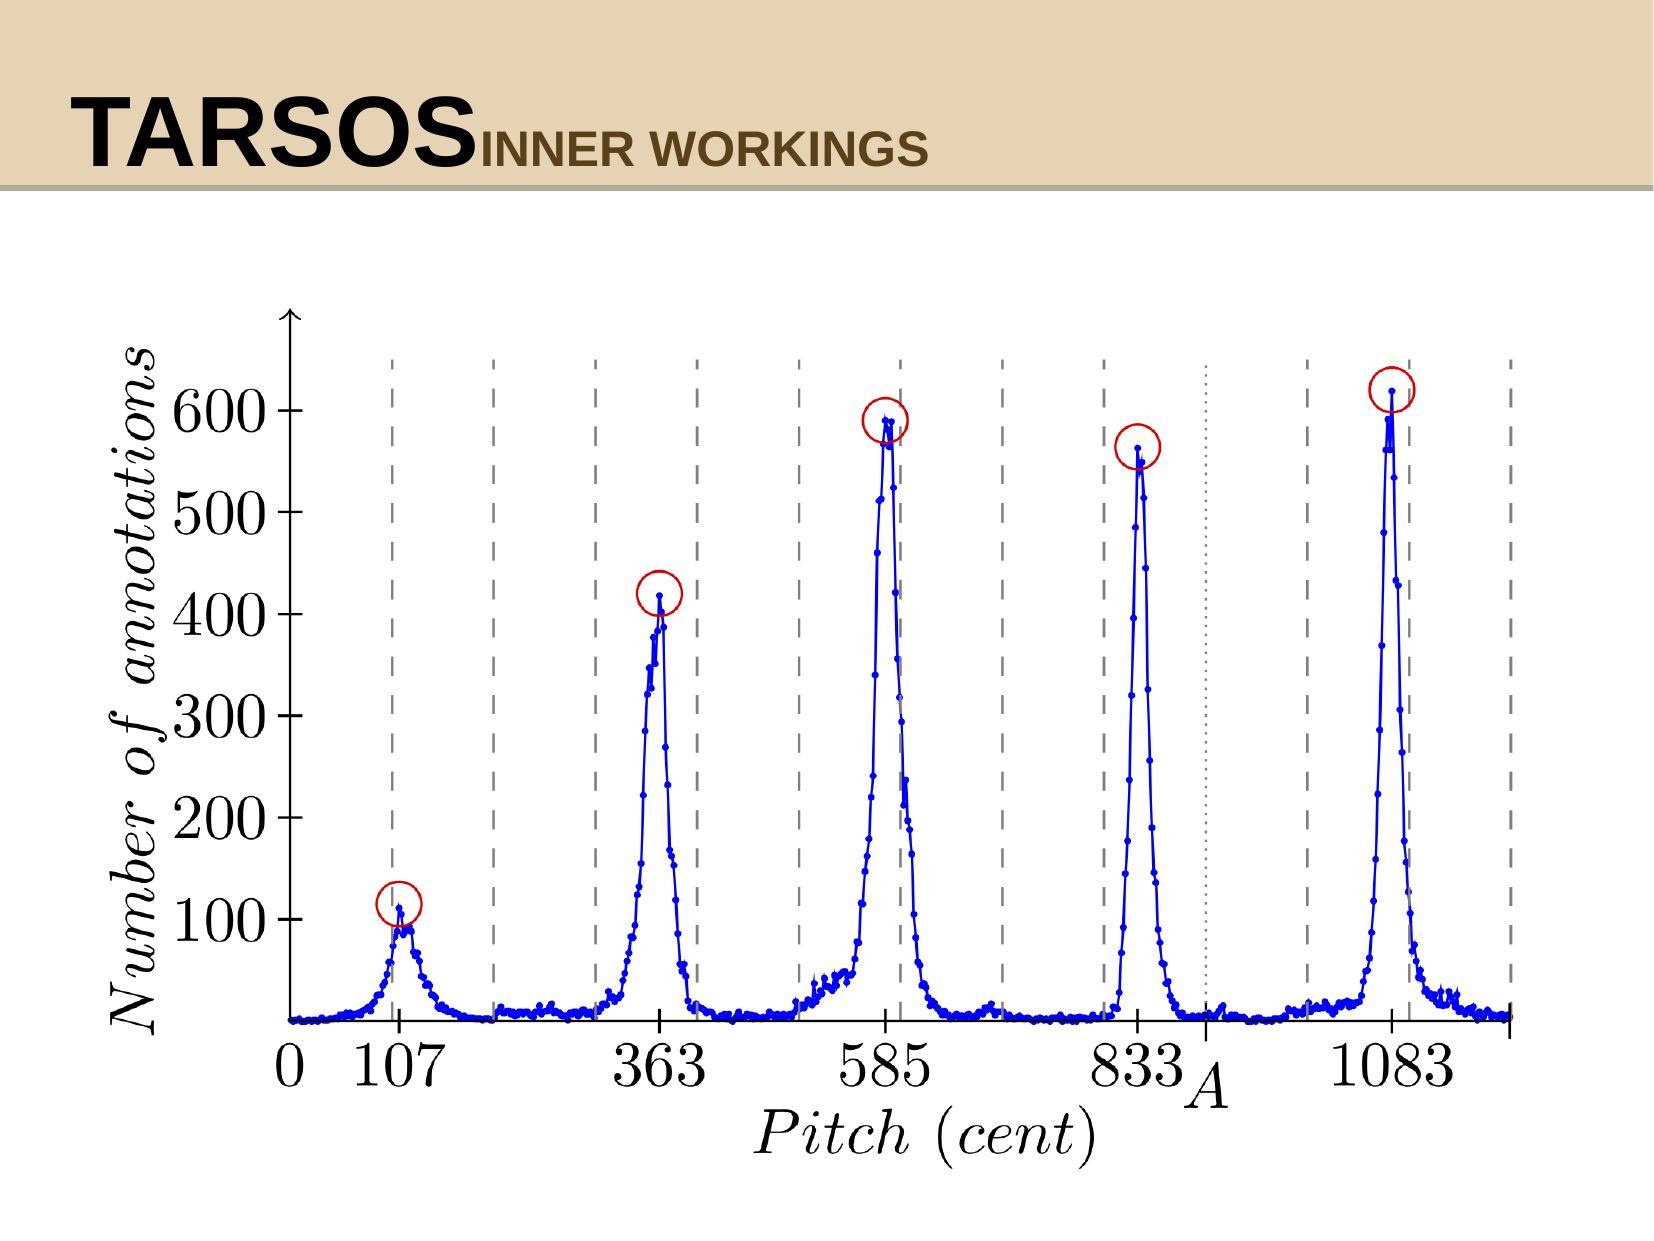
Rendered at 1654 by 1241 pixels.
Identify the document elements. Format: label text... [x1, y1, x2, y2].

title TARSOSINNER WORKINGS [0, 0, 1654, 188]
picture [74, 262, 1579, 1189]
